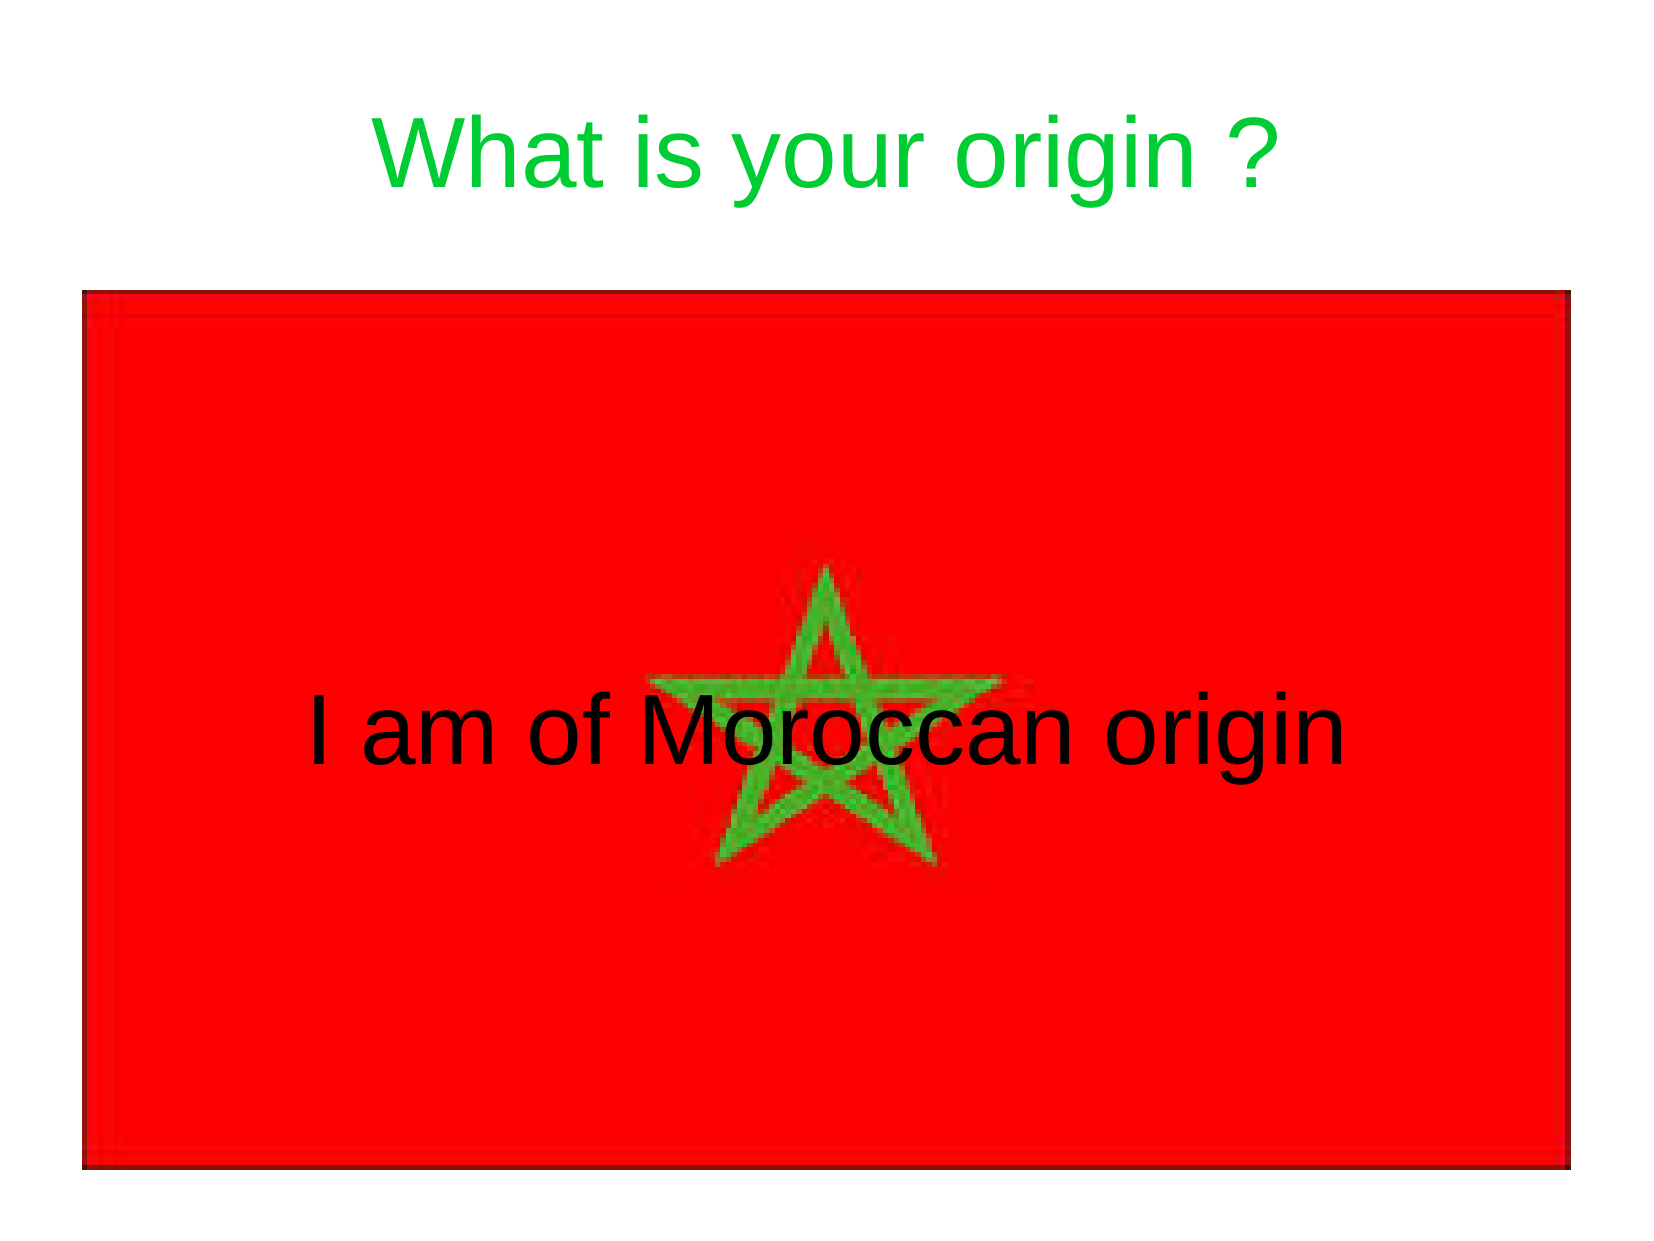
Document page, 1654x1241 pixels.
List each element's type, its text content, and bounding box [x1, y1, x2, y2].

picture [82, 290, 1571, 1170]
title What is your origin ? [82, 49, 1571, 257]
